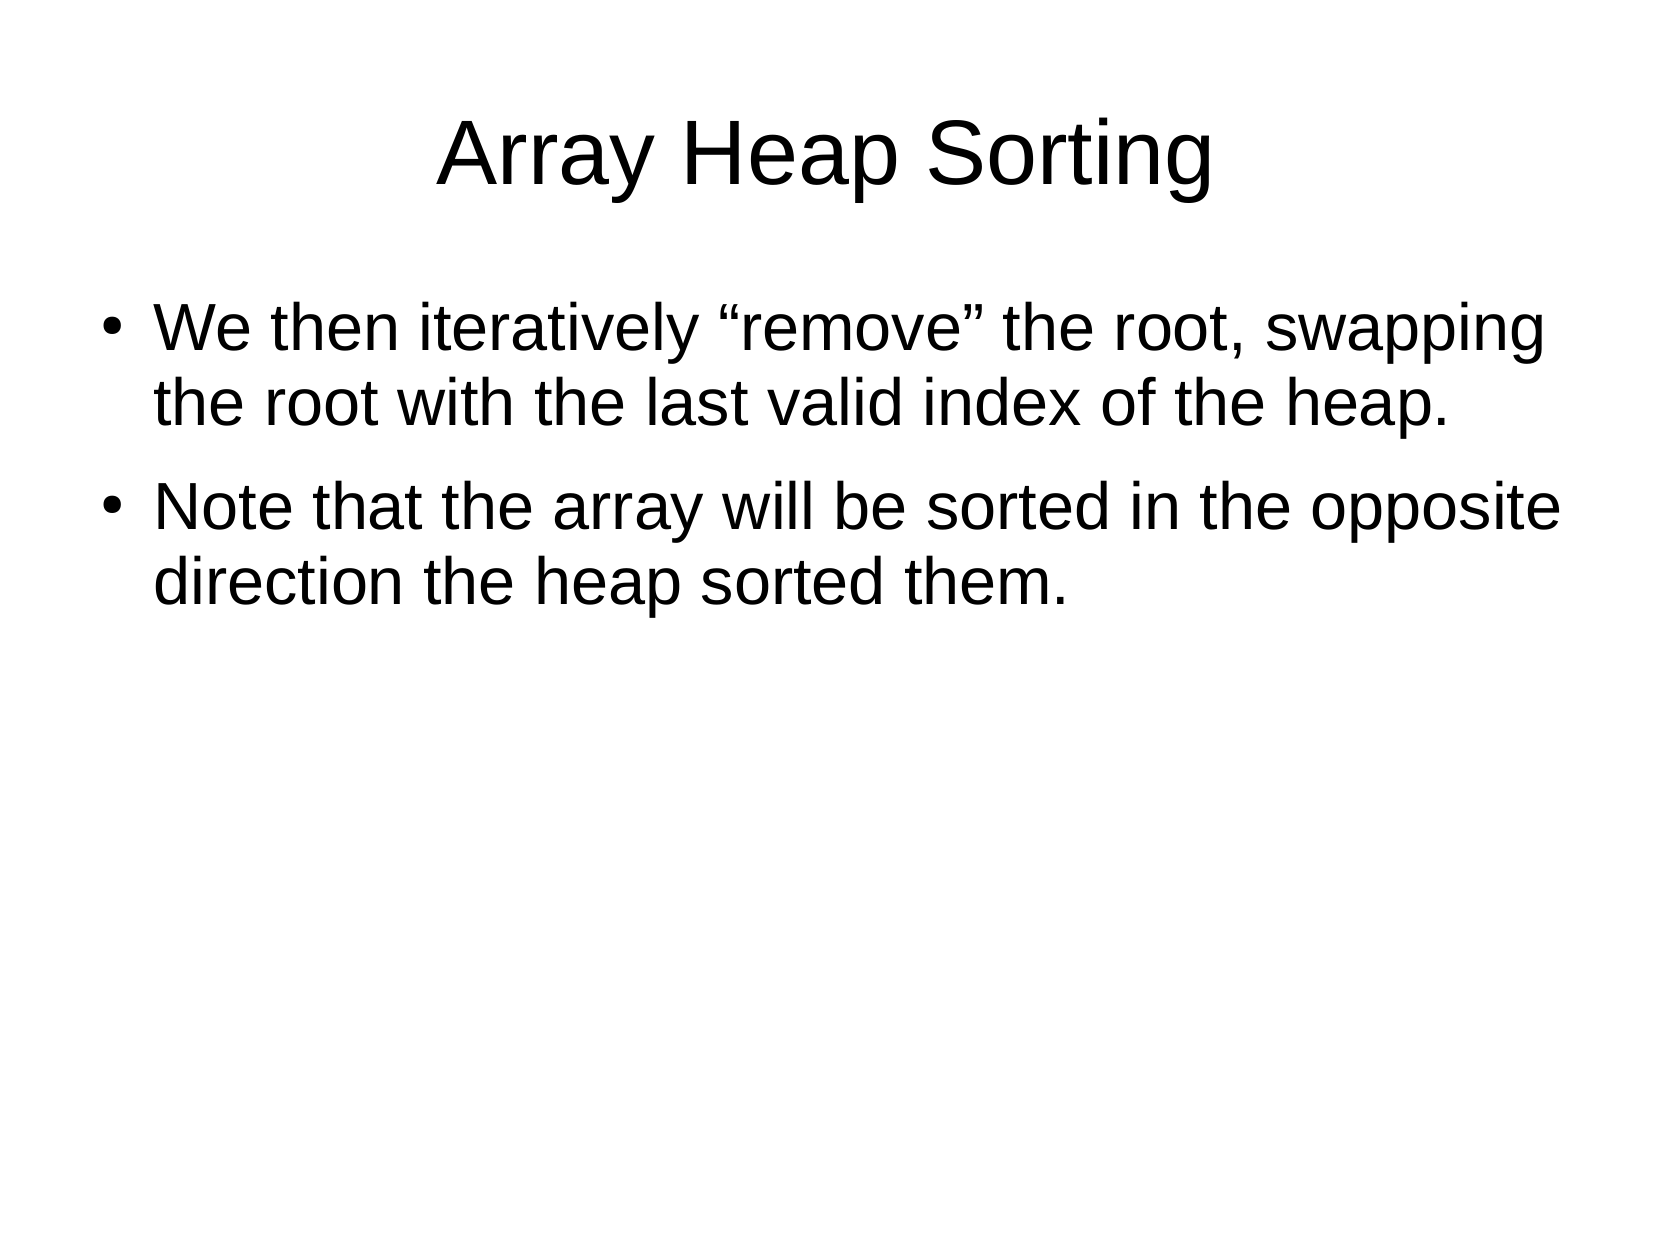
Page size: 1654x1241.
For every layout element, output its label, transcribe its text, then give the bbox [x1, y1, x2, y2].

title Array Heap Sorting [82, 56, 1571, 250]
list We then iteratively “remove” the root, swapping the root with the last valid index of the heap. Note that the array will be sorted in the opposite direction the heap sorted them. [82, 290, 1571, 1094]
